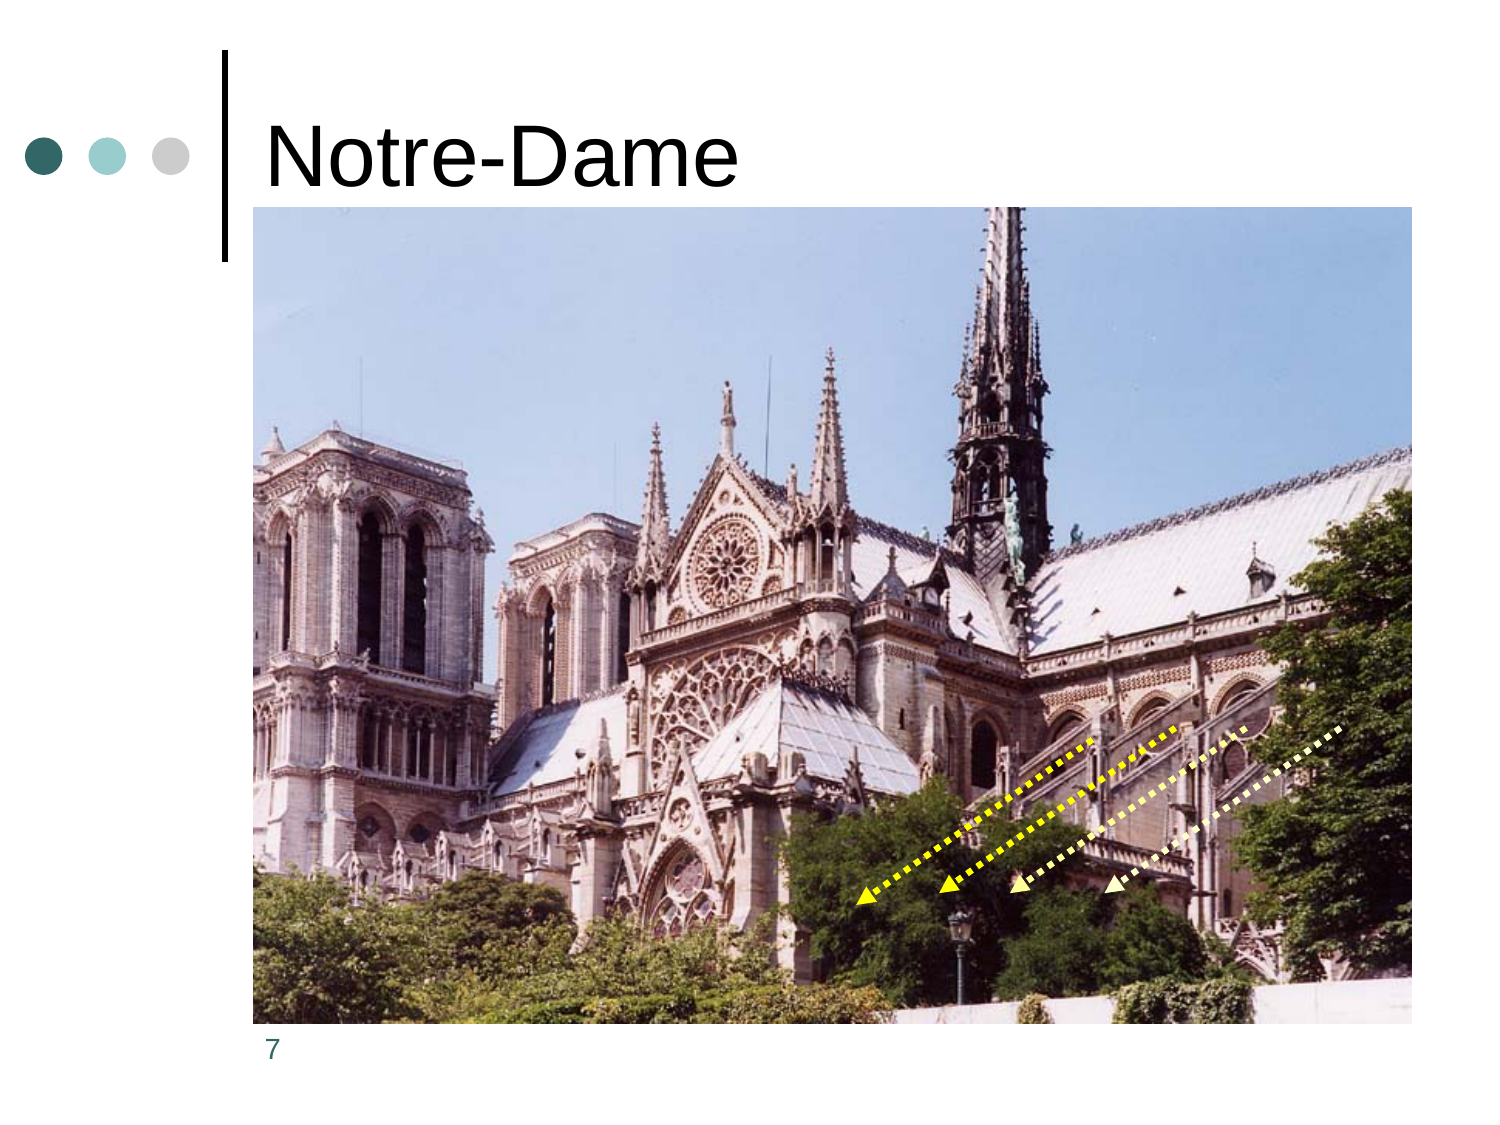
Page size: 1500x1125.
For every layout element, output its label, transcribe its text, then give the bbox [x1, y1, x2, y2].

title Notre-Dame [249, 31, 1401, 282]
picture [253, 207, 1412, 1024]
